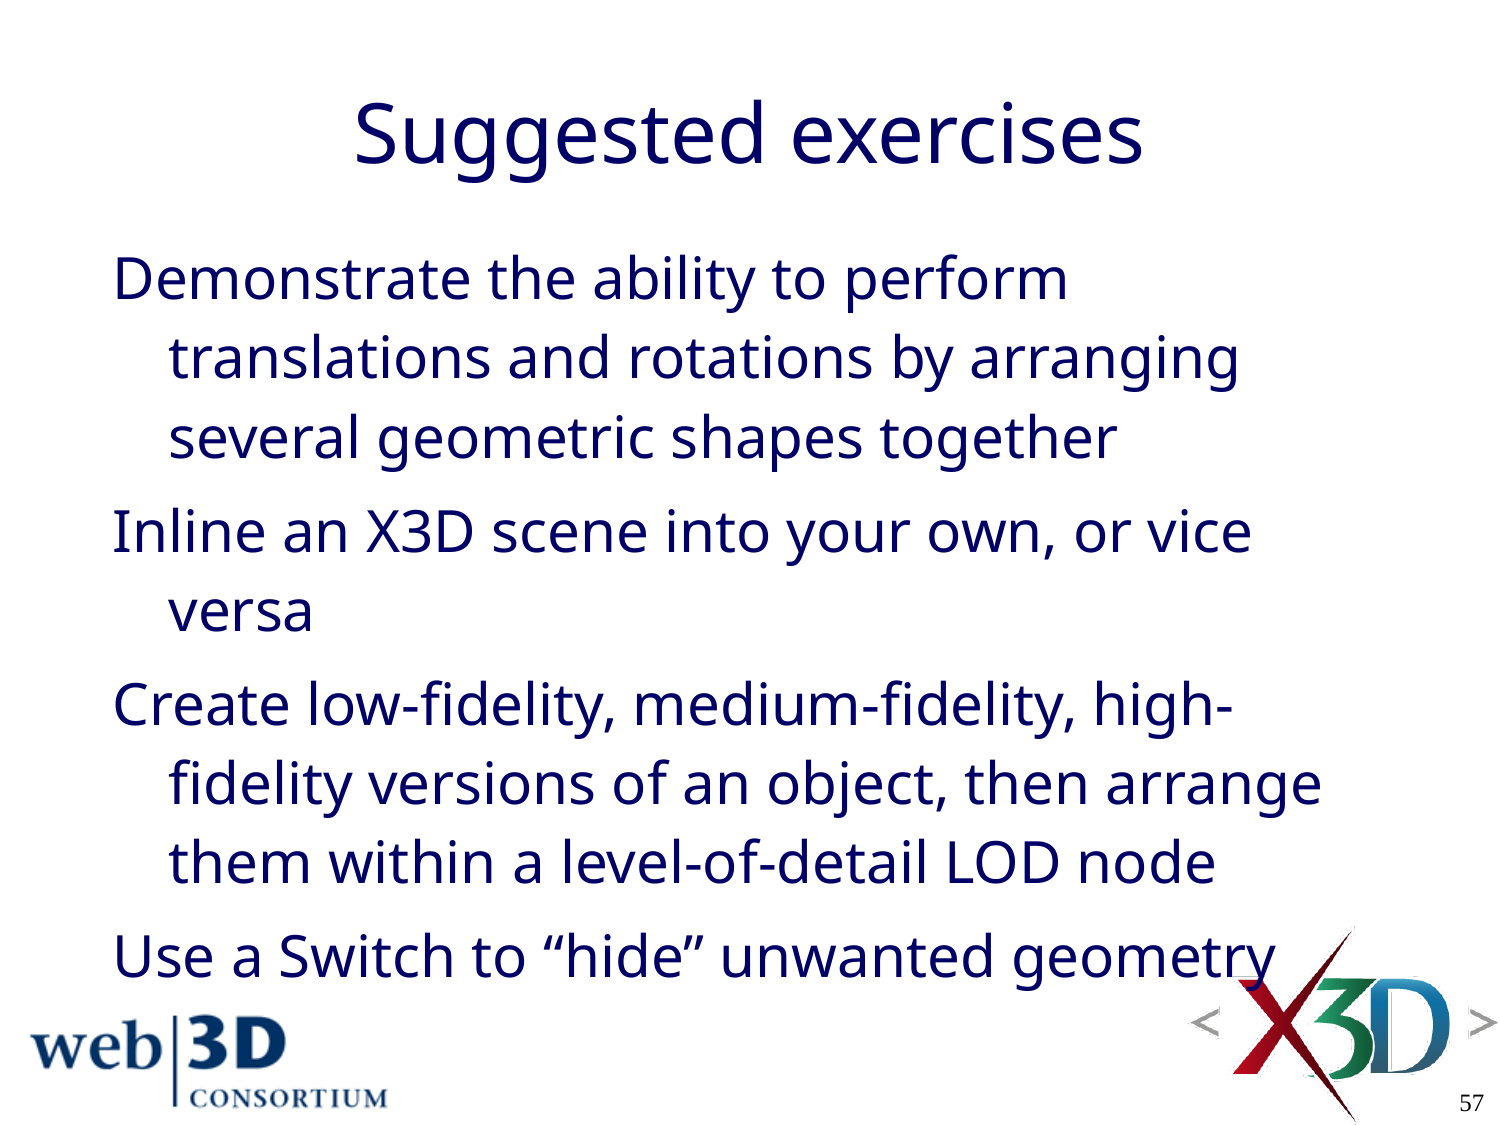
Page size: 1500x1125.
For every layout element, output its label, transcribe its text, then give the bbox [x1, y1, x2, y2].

title Suggested exercises [112, 44, 1388, 218]
list Demonstrate the ability to perform translations and rotations by arranging several geometric shapes together Inline an X3D scene into your own, or vice versa Create low-fidelity, medium-fidelity, high-fidelity versions of an object, then arrange them within a level-of-detail LOD node Use a Switch to “hide” unwanted geometry [112, 237, 1388, 986]
picture [1187, 926, 1500, 1125]
picture [12, 998, 413, 1118]
